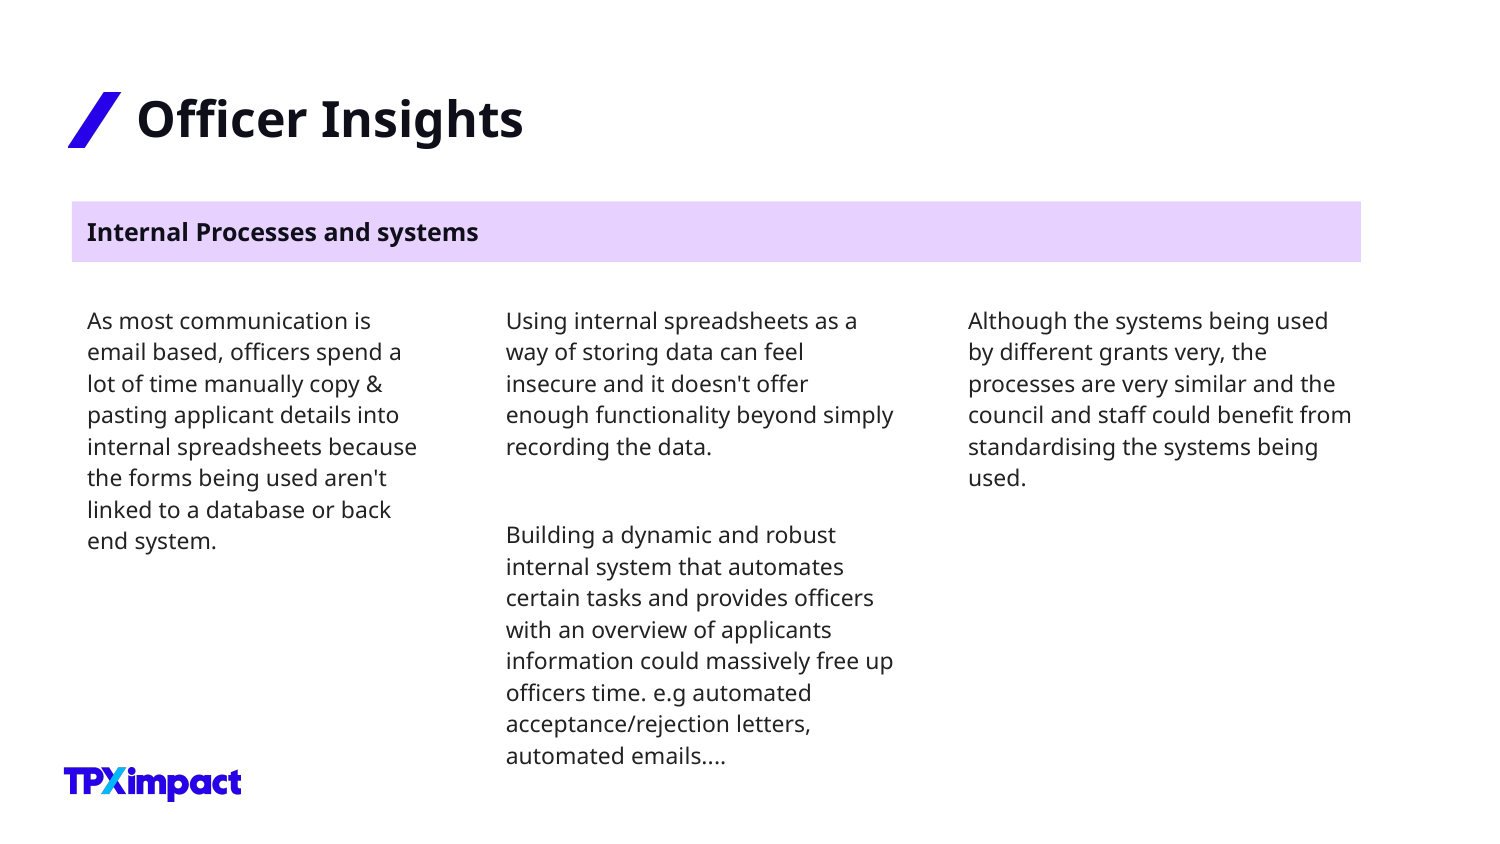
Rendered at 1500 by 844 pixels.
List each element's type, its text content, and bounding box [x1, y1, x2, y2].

picture [67, 92, 121, 148]
title Officer Insights [121, 72, 1449, 167]
text_box As most communication is email based, officers spend a lot of time manually copy & pasting applicant details into internal spreadsheets because the forms being used aren't linked to a database or back end system. [71, 287, 451, 581]
text_box Using internal spreadsheets as a way of storing data can feel insecure and it doesn't offer enough functionality beyond simply recording the data. Building a dynamic and robust internal system that automates certain tasks and provides officers with an overview of applicants information could massively free up officers time. e.g automated acceptance/rejection letters, automated emails.... [490, 287, 913, 772]
picture [63, 767, 241, 802]
text_box Although the systems being used by different grants very, the processes are very similar and the council and staff could benefit from standardising the systems being used. [953, 287, 1375, 682]
text_box Internal Processes and systems [71, 201, 1361, 262]
